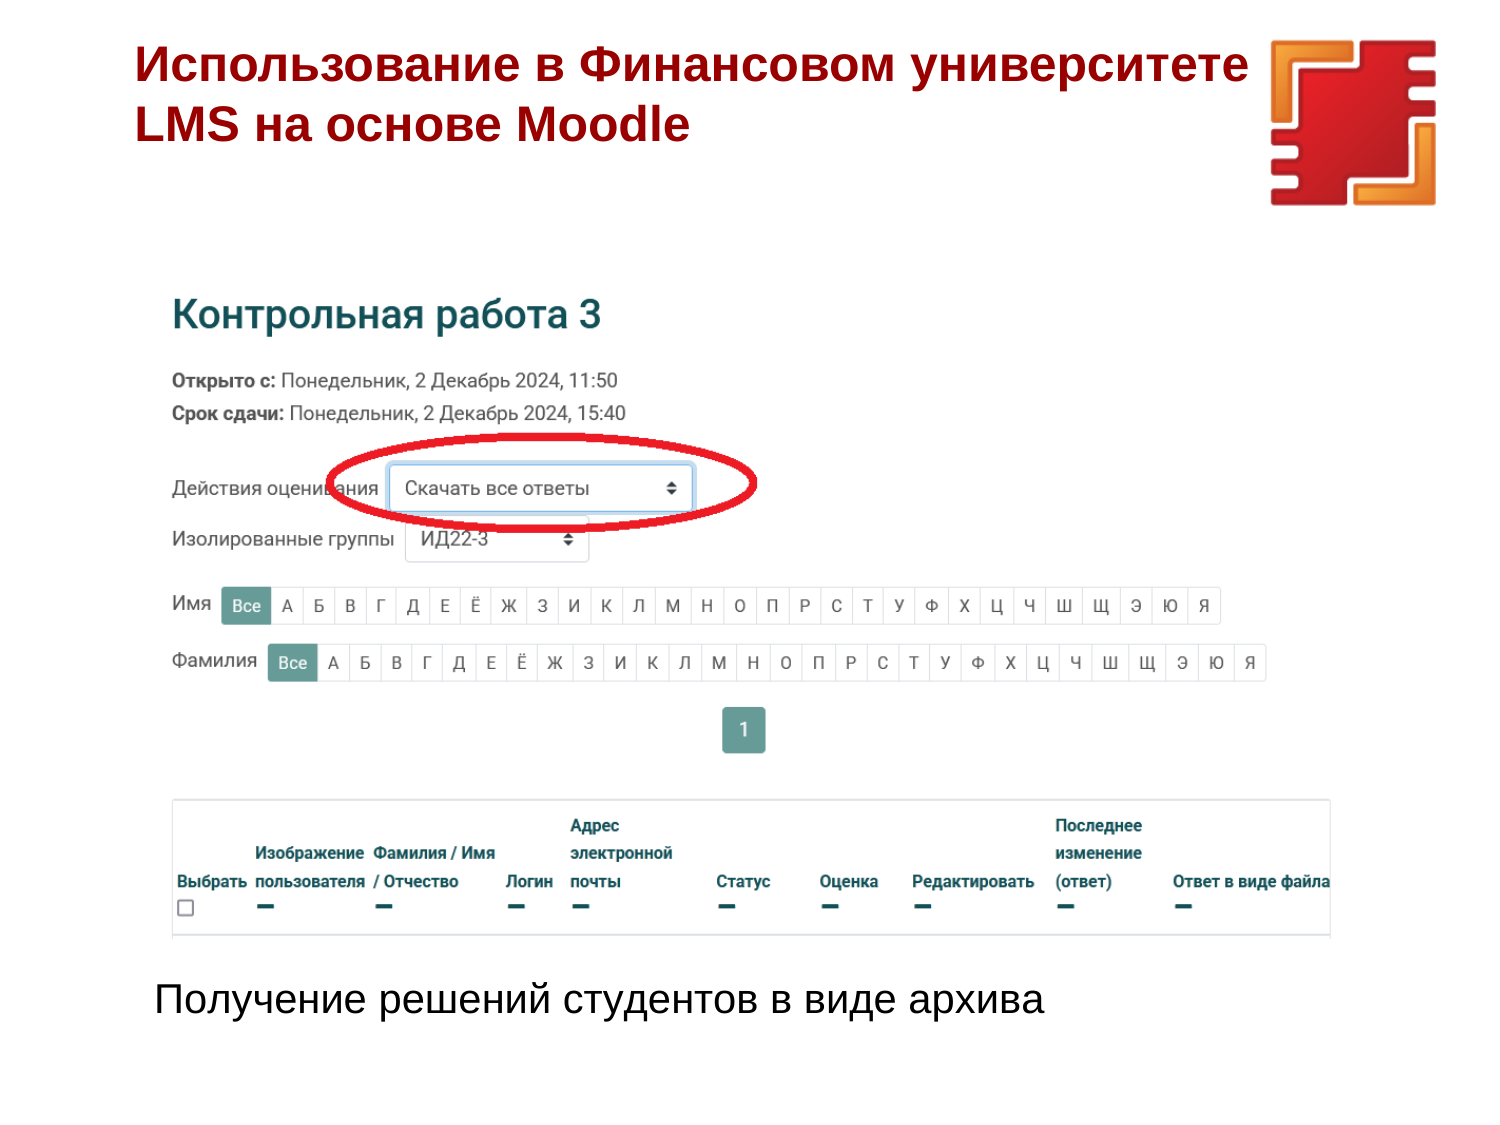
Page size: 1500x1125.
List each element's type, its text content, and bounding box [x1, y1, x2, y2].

text_box Получение решений студентов в виде архива [106, 964, 1406, 1040]
picture [1266, 35, 1441, 211]
text_box Использование в Финансовом университете LMS на основе Moodle [119, 23, 1266, 221]
picture [155, 283, 1335, 939]
